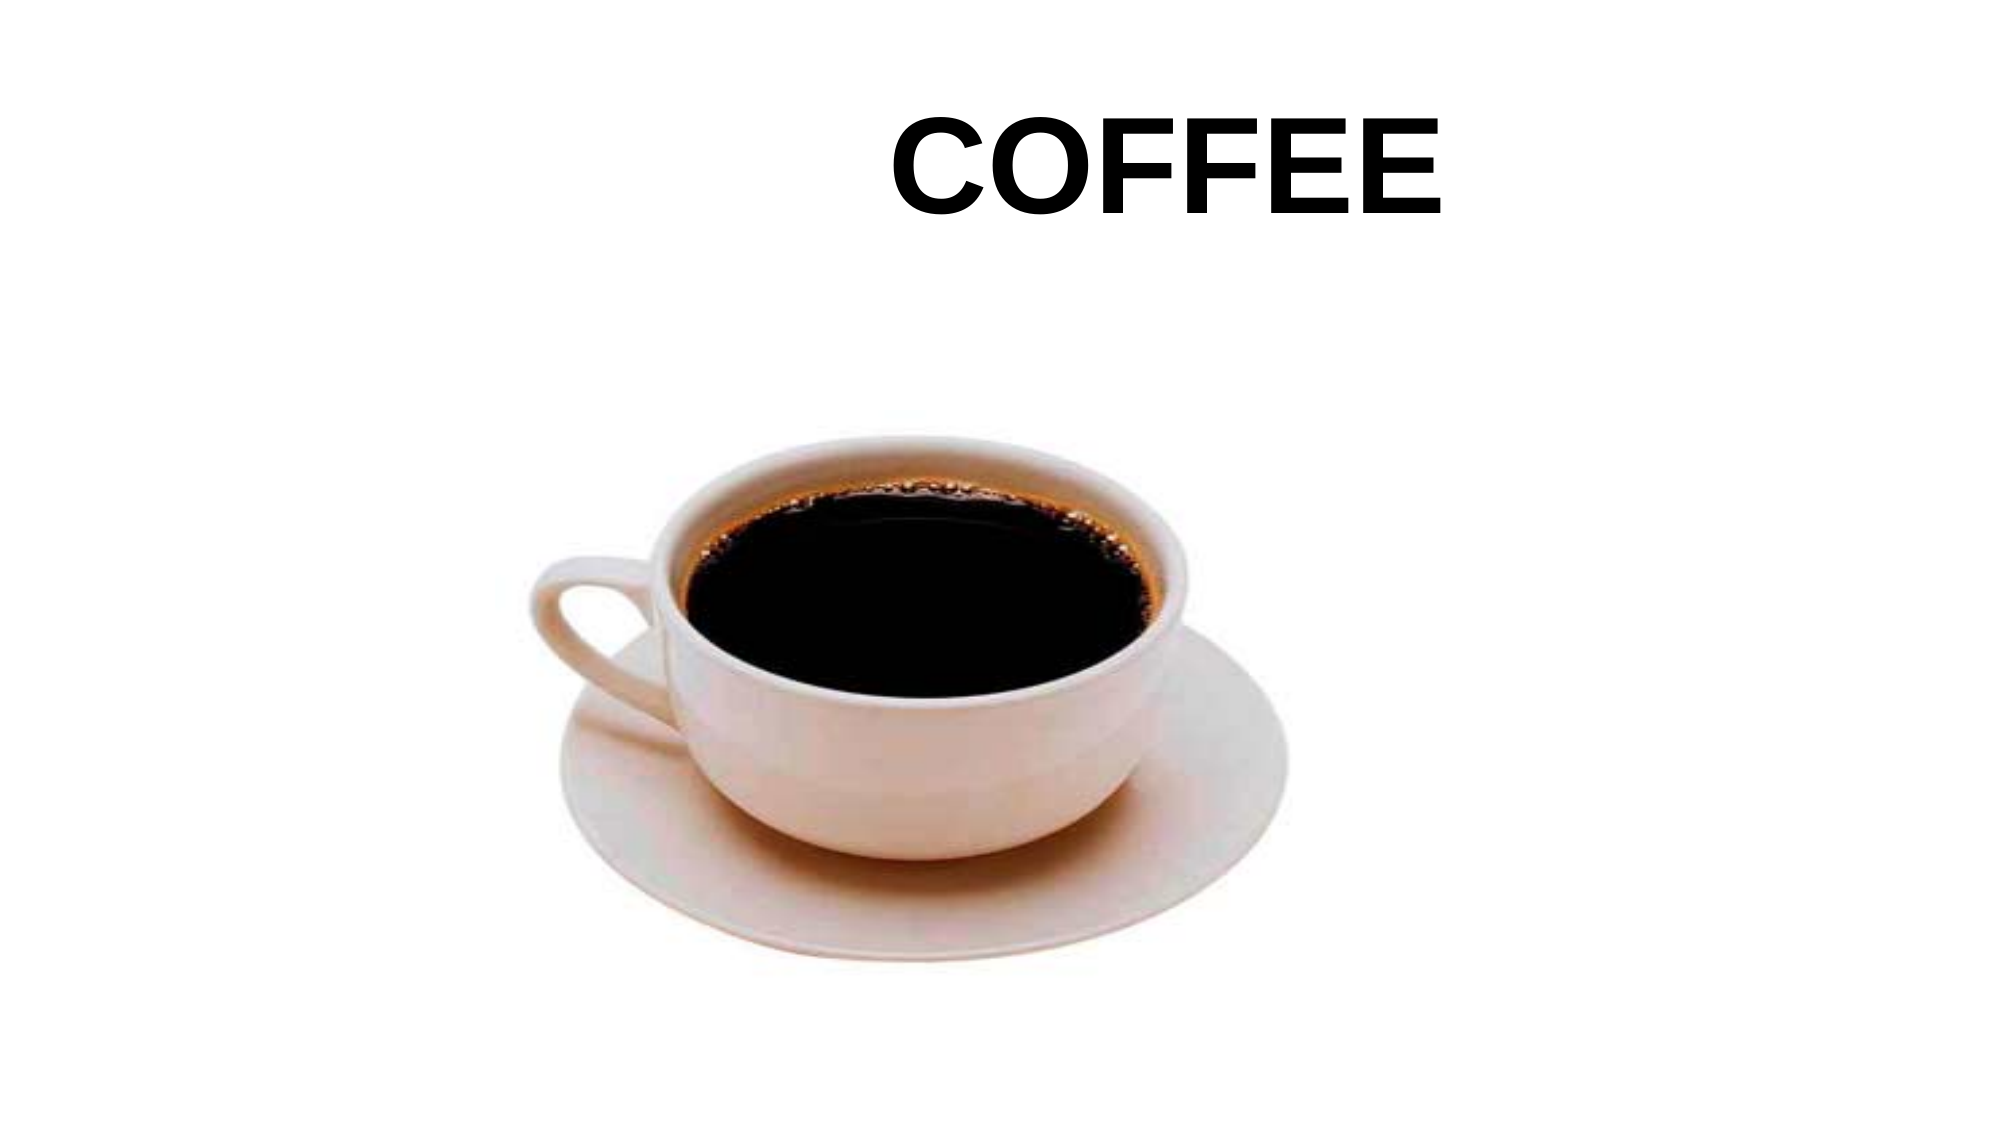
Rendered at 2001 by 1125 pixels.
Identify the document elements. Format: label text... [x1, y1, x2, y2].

title COFFEE [137, 59, 1863, 278]
picture [495, 410, 1328, 984]
